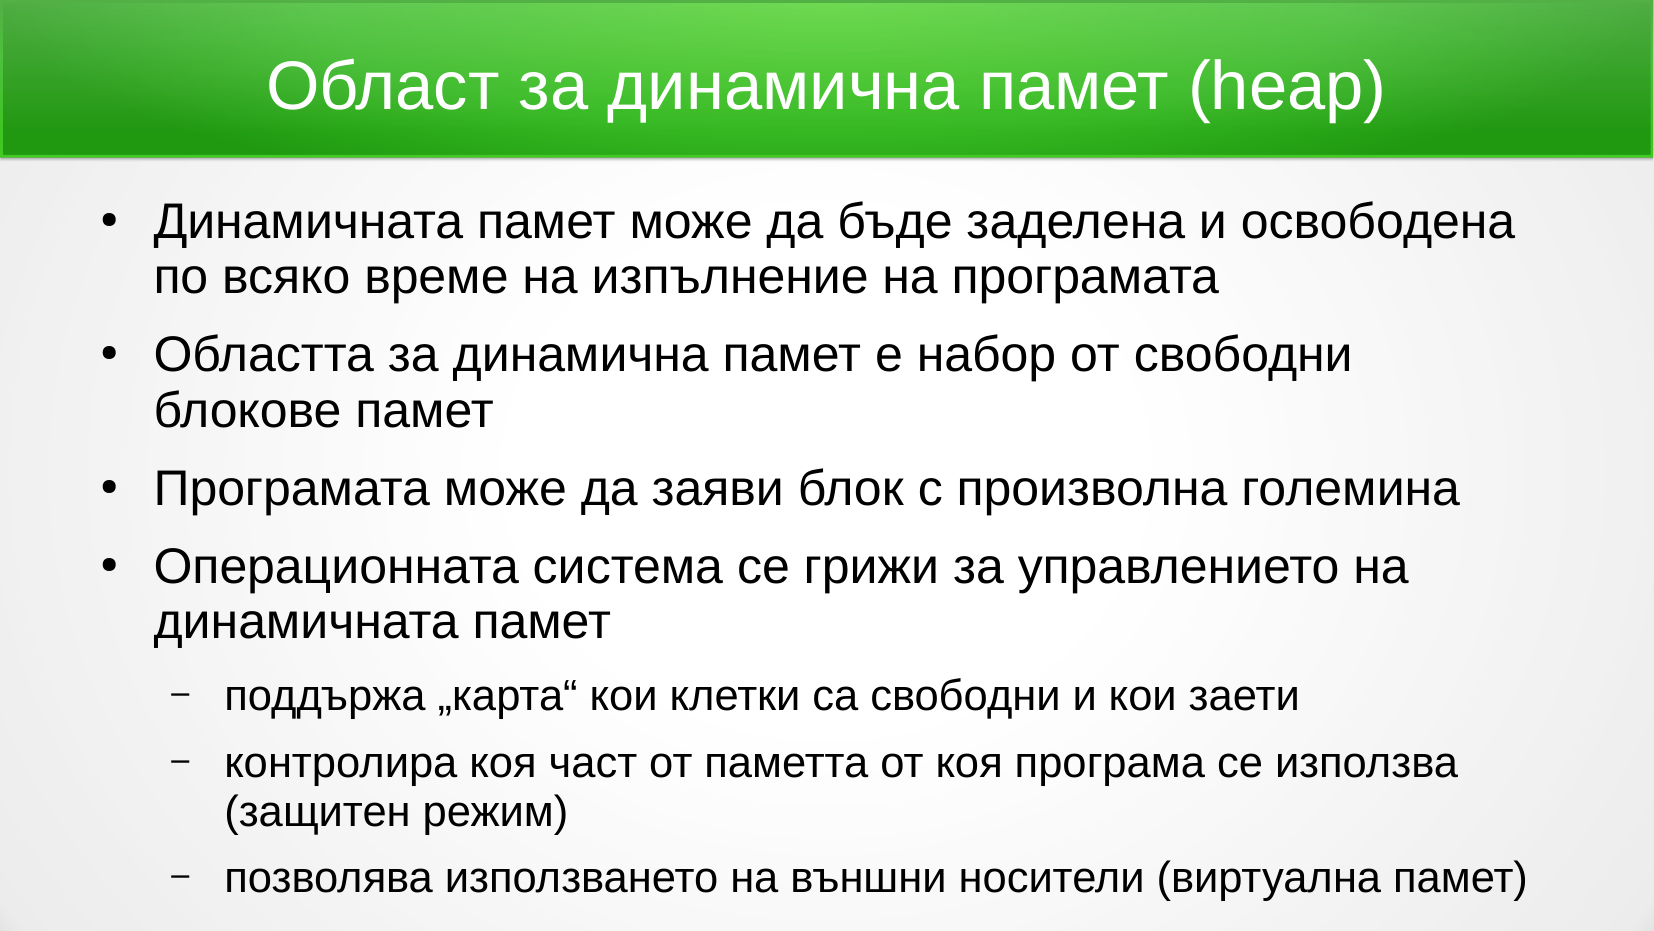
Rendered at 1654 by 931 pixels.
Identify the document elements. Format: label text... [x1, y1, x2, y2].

list Динамичната памет може да бъде заделена и освободена по всяко време на изпълнение на програмата Областта за динамична памет е набор от свободни блокове памет Програмата може да заяви блок с произволна големина Операционната система се грижи за управлението на динамичната памет поддържа „карта“ кои клетки са свободни и кои заети контролира коя част от паметта от коя програма се използва (защитен режим) позволява използването на външни носители (виртуална памет) [82, 192, 1538, 910]
title Област за динамична памет (heap) [82, 37, 1571, 135]
